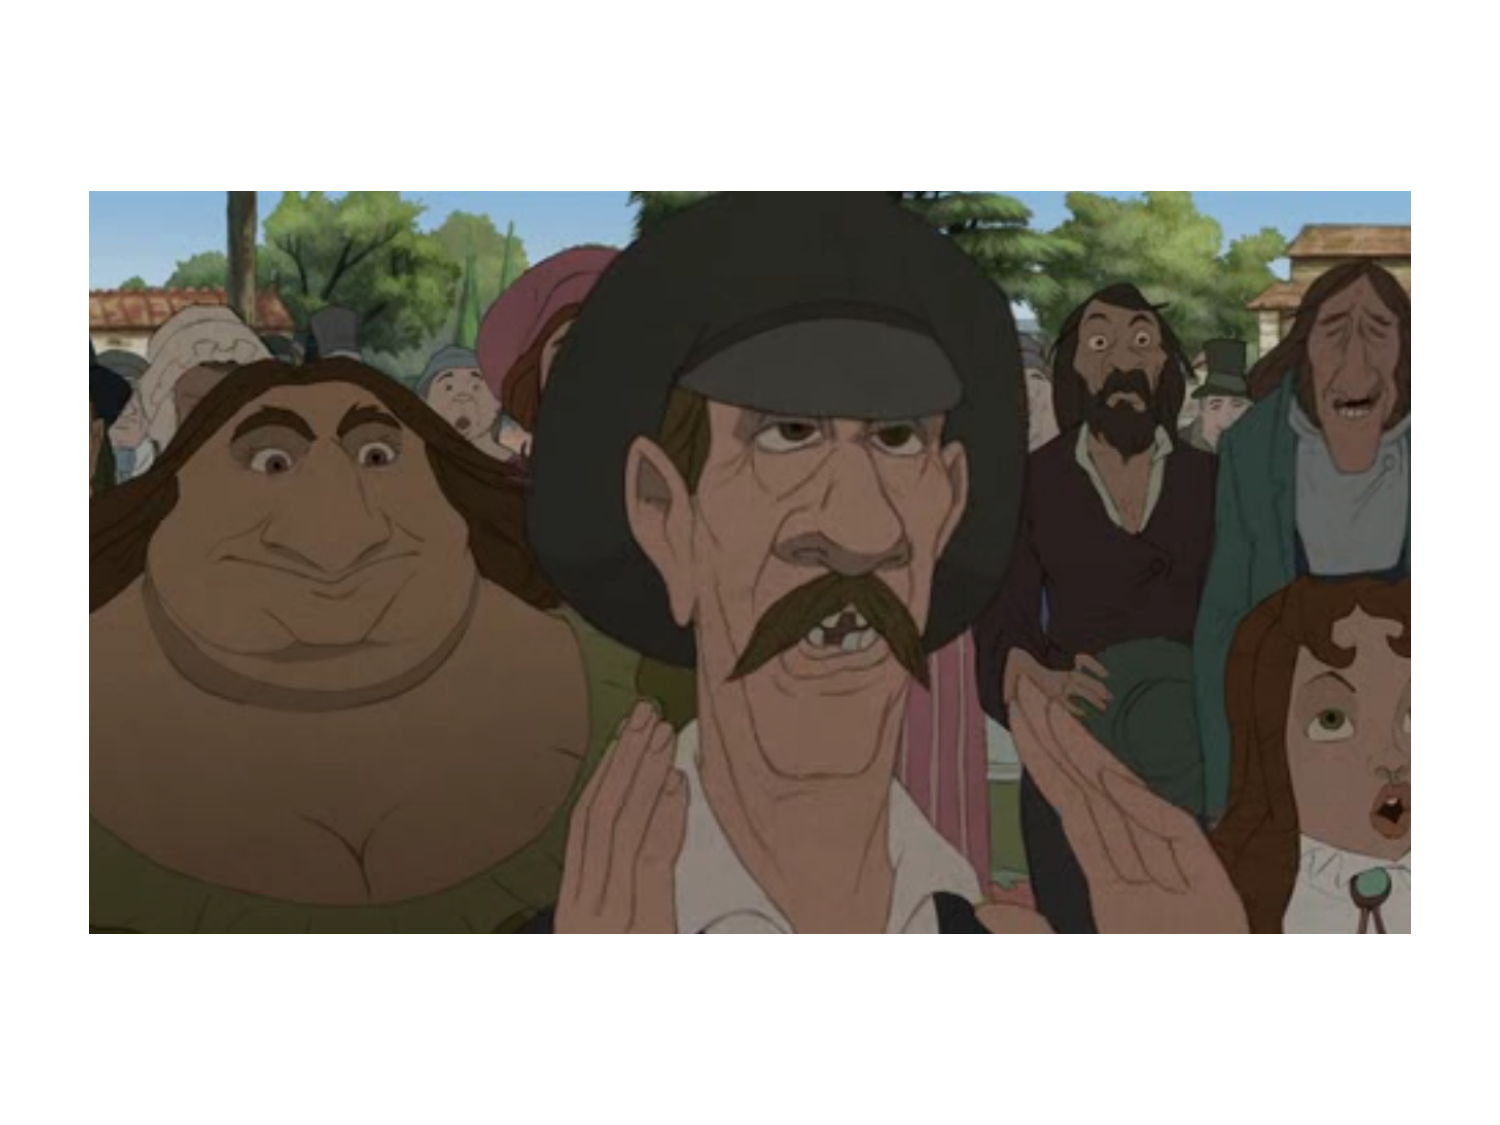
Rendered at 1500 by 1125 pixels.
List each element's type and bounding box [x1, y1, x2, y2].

picture [89, 191, 1411, 934]
